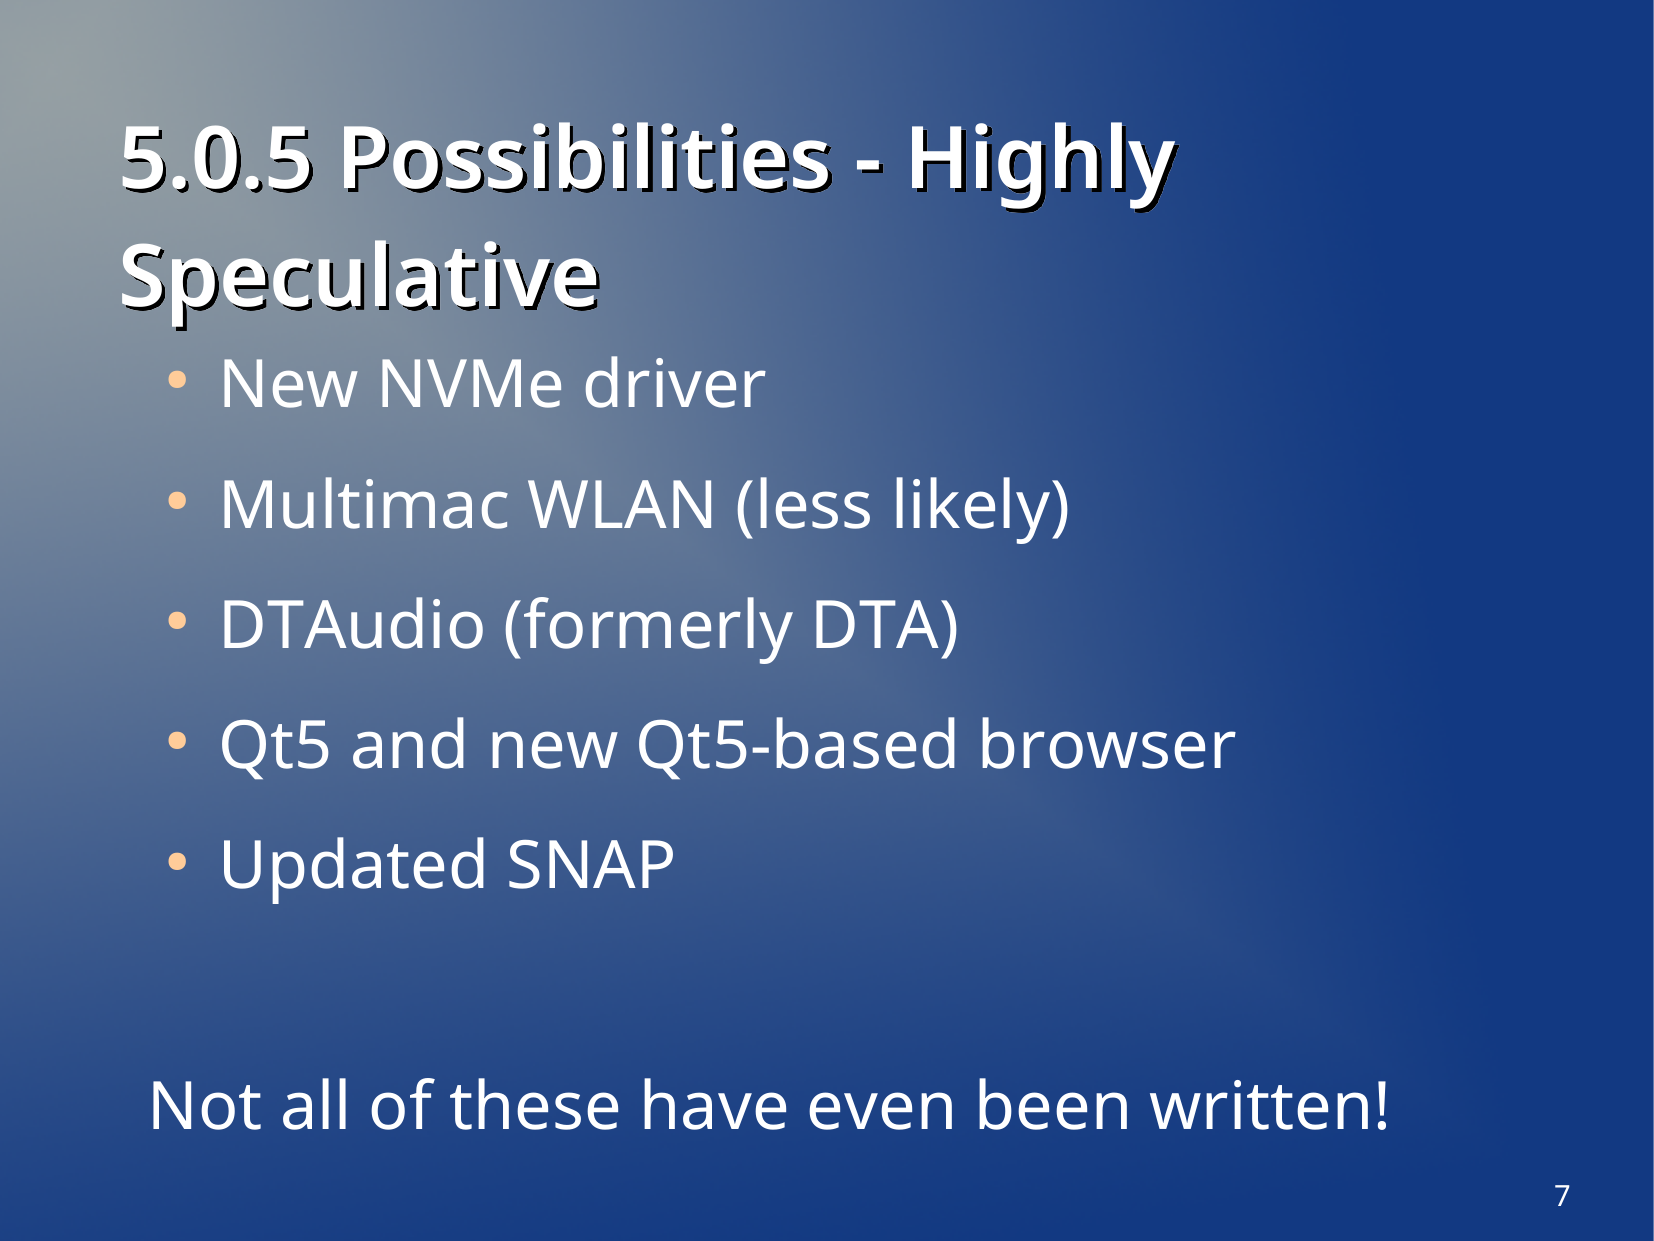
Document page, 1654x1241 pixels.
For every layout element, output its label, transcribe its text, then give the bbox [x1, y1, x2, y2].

picture [0, 0, 1654, 1241]
title 5.0.5 Possibilities - Highly Speculative [118, 96, 1536, 304]
list New NVMe driver Multimac WLAN (less likely) DTAudio (formerly DTA) Qt5 and new Qt5-based browser Updated SNAP Not all of these have even been written! [147, 336, 1506, 1215]
